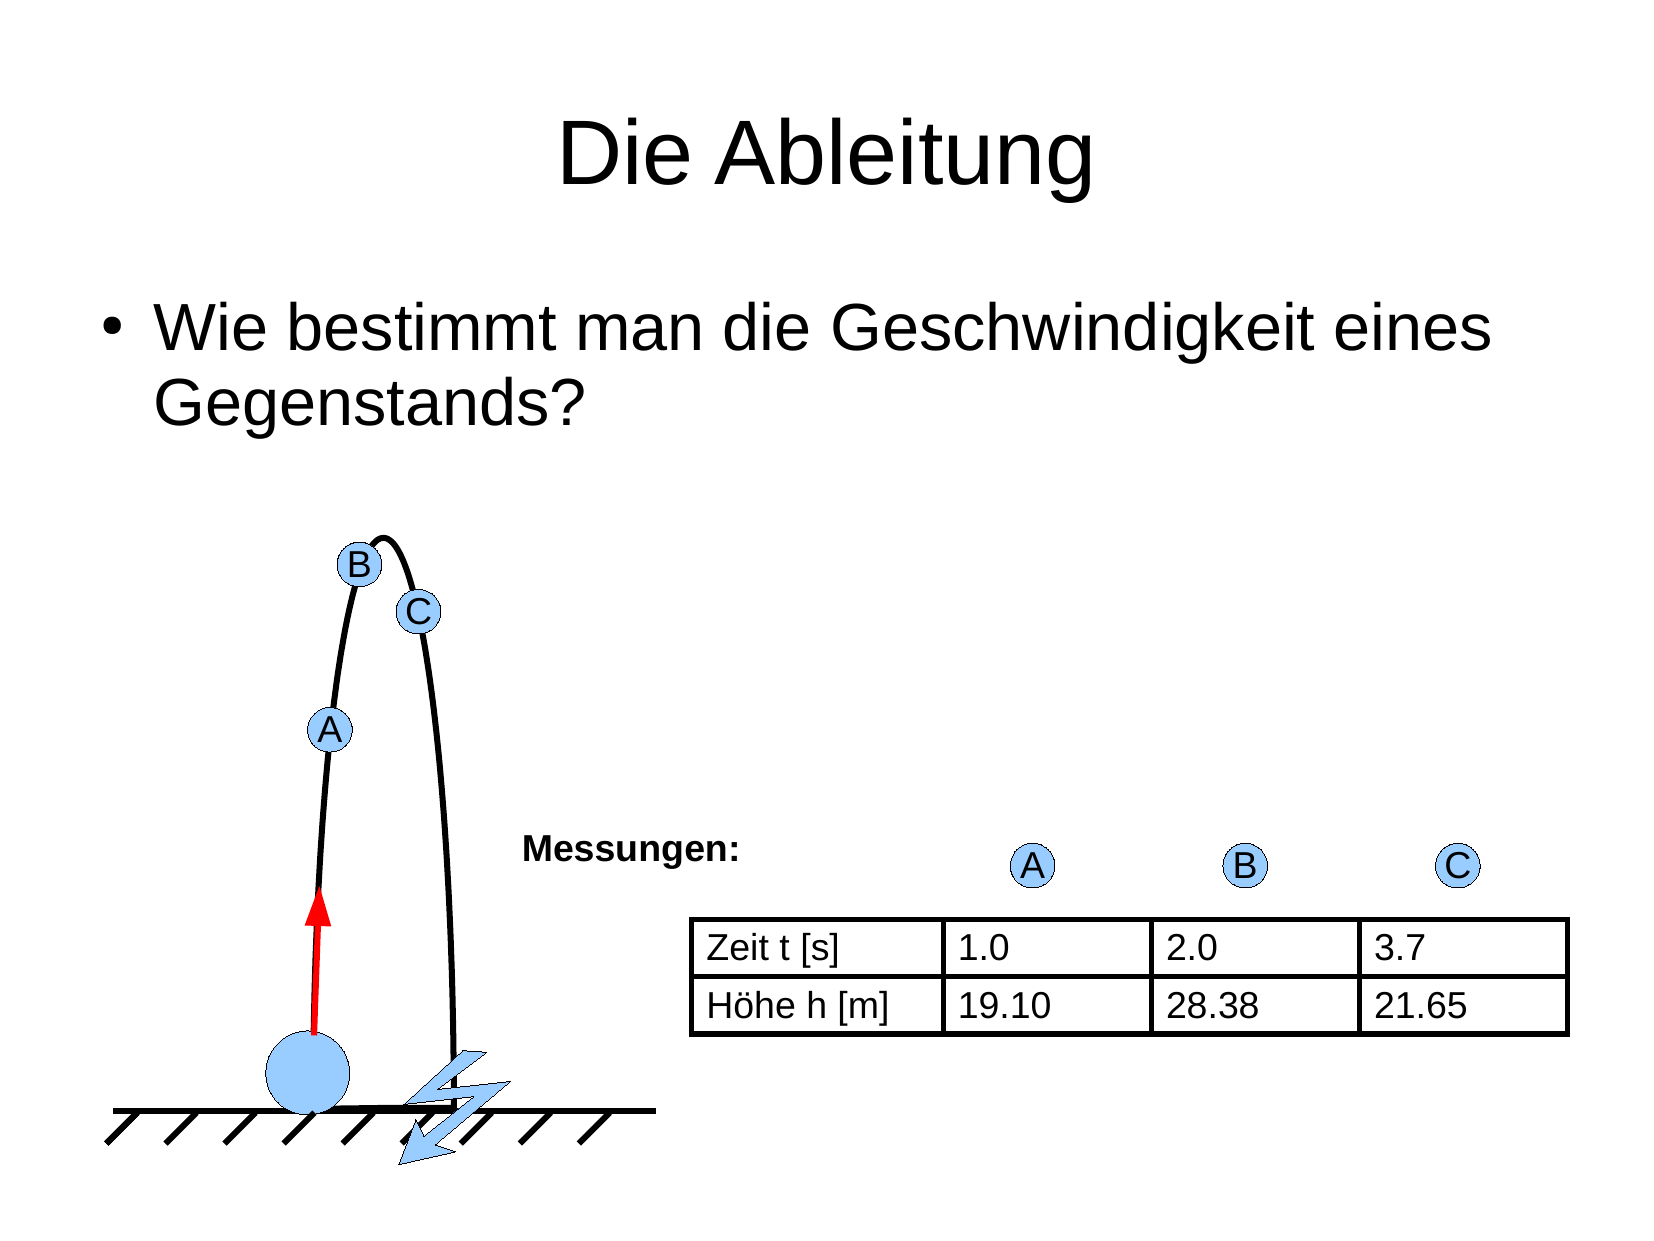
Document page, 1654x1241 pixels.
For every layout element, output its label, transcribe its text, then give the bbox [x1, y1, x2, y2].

text_box C [396, 589, 441, 634]
text_box Messungen: [507, 820, 842, 877]
table_cell Höhe h [m] [694, 979, 941, 1031]
table_cell 19.10 [946, 979, 1149, 1031]
title Die Ableitung [82, 56, 1571, 250]
text_box B [337, 542, 382, 587]
table_header 2.0 [1154, 922, 1357, 974]
text_box [265, 537, 511, 1165]
table_cell 28.38 [1154, 979, 1357, 1031]
text_box B [1222, 843, 1268, 888]
table_header 3.7 [1362, 922, 1565, 974]
list Wie bestimmt man die Geschwindigkeit eines Gegenstands? [82, 290, 1571, 1094]
table_cell 21.65 [1362, 979, 1565, 1031]
text_box A [307, 707, 353, 753]
text_box A [1010, 843, 1055, 888]
table_header Zeit t [s] [694, 922, 941, 974]
text_box C [1435, 843, 1481, 888]
table_header 1.0 [946, 922, 1149, 974]
